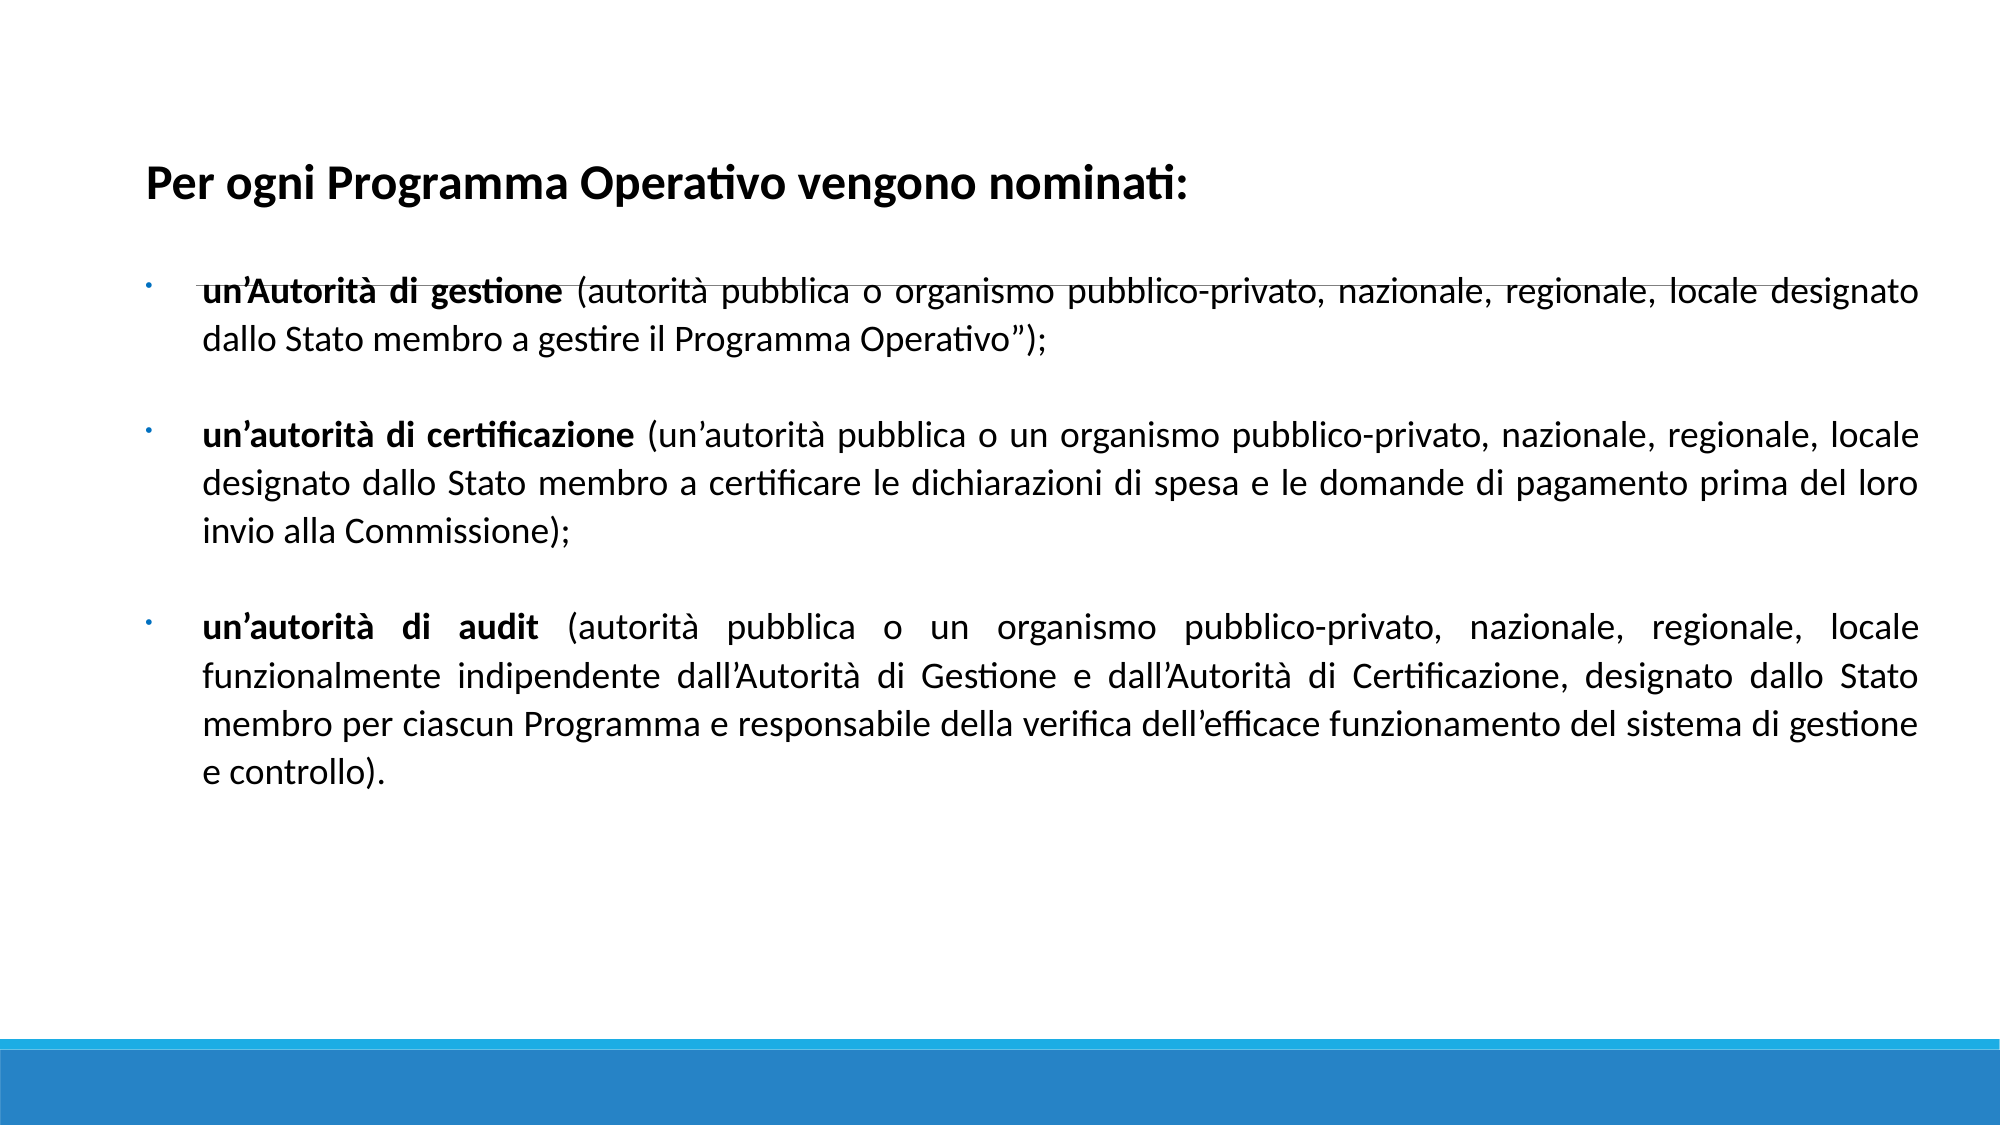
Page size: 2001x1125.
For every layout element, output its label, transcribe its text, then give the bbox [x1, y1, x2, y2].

text_box Per ogni Programma Operativo vengono nominati: un’Autorità di gestione (autorità pubblica o organismo pubblico-privato, nazionale, regionale, locale designato dallo Stato membro a gestire il Programma Operativo”); un’autorità di certificazione (un’autorità pubblica o un organismo pubblico-privato, nazionale, regionale, locale designato dallo Stato membro a certificare le dichiarazioni di spesa e le domande di pagamento prima del loro invio alla Commissione); un’autorità di audit (autorità pubblica o un organismo pubblico-privato, nazionale, regionale, locale funzionalmente indipendente dall’Autorità di Gestione e dall’Autorità di Certificazione, designato dallo Stato membro per ciascun Programma e responsabile della verifica dell’efficace funzionamento del sistema di gestione e controllo). [131, 38, 1936, 800]
